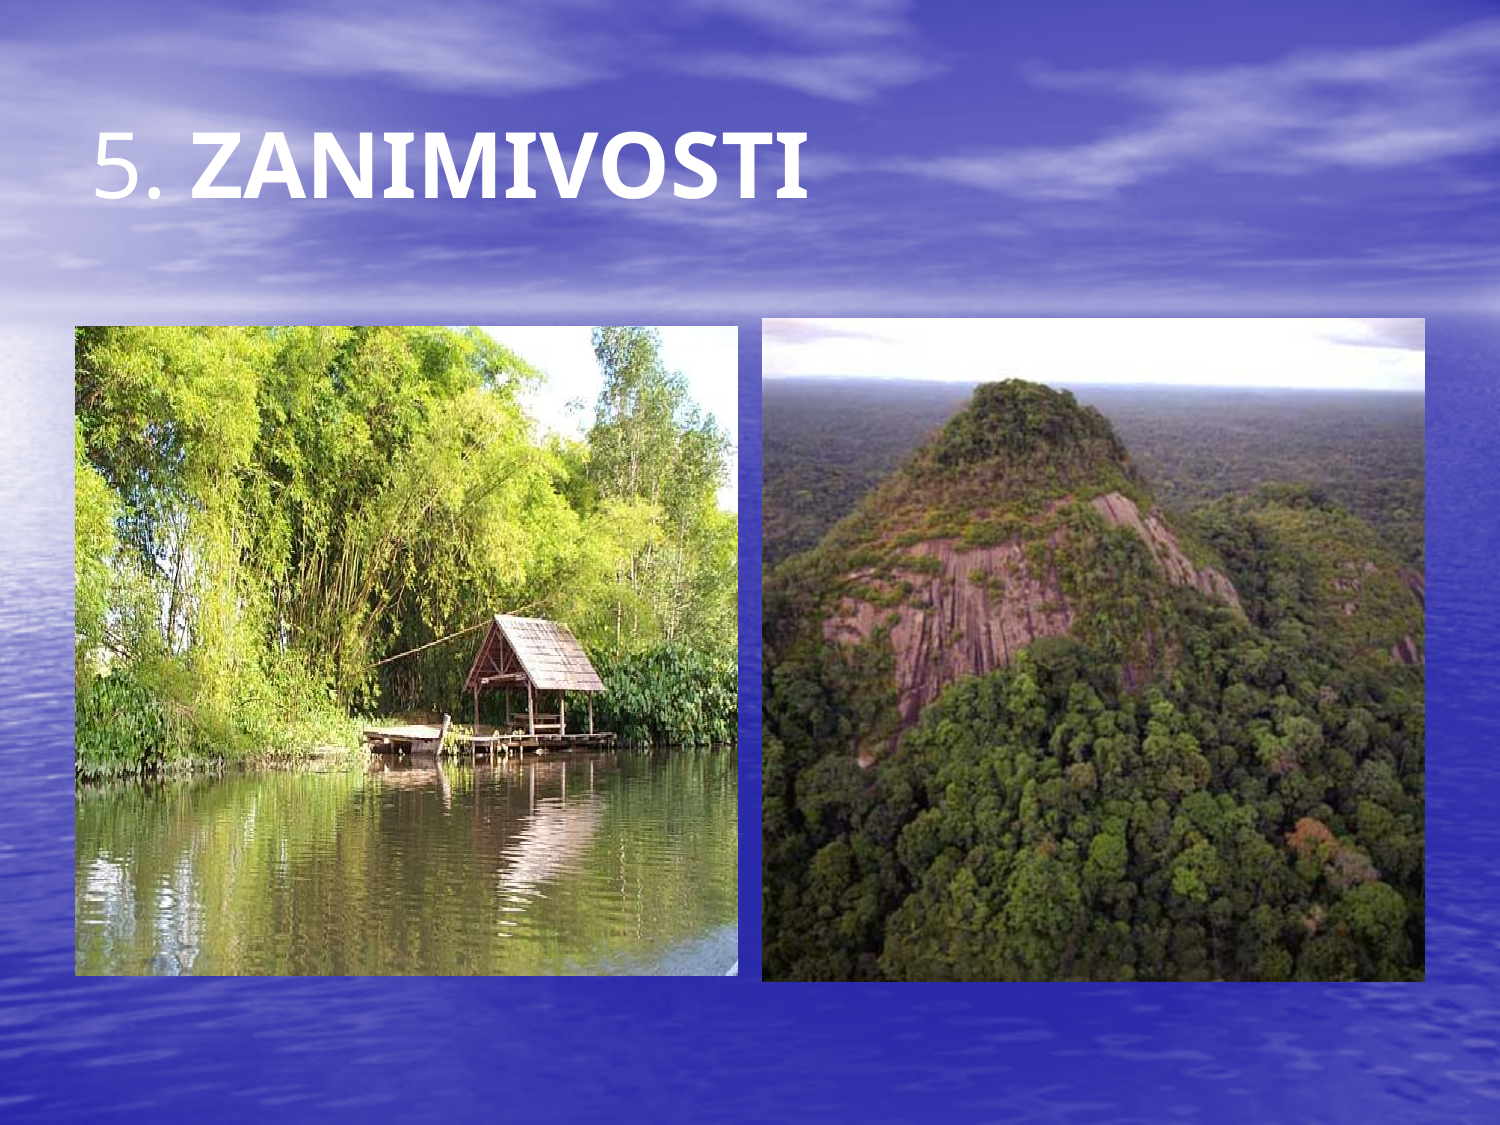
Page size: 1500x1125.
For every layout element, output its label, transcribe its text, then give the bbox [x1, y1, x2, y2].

title 5. ZANIMIVOSTI [75, 47, 1425, 275]
picture [0, 0, 1500, 1125]
